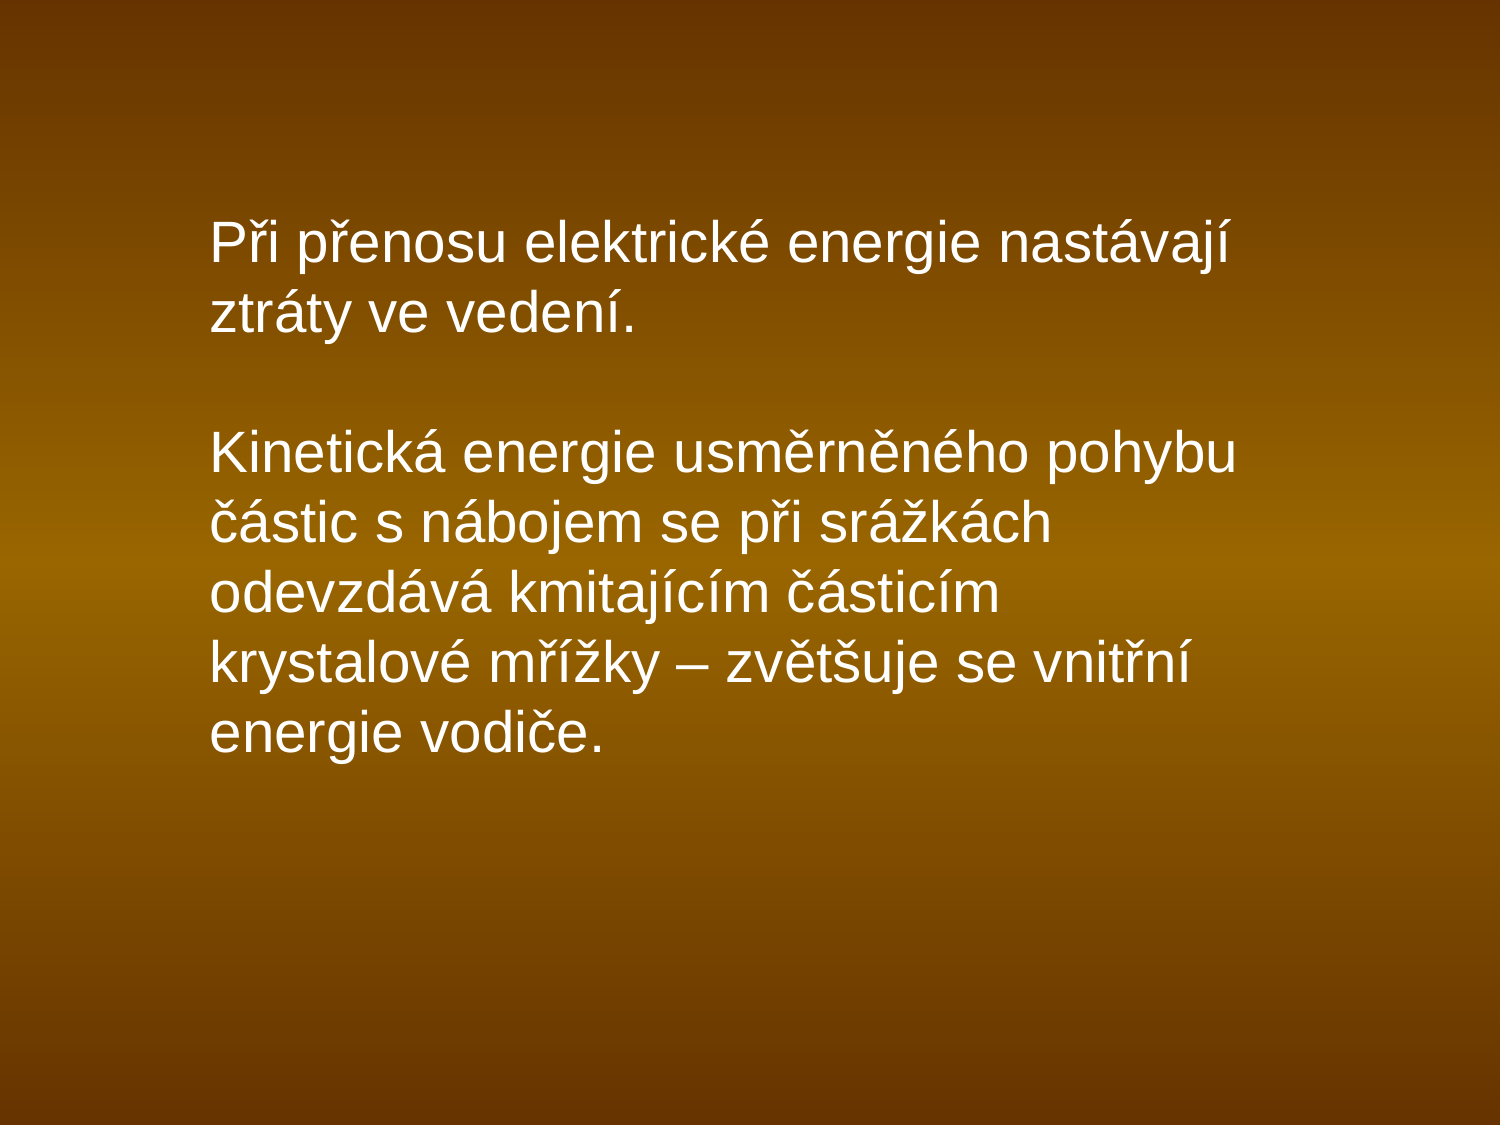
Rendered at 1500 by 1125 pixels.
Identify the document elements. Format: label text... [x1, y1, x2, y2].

text_box Při přenosu elektrické energie nastávají ztráty ve vedení. Kinetická energie usměrněného pohybu částic s nábojem se při srážkách odevzdává kmitajícím částicím krystalové mřížky – zvětšuje se vnitřní energie vodiče. [194, 196, 1270, 772]
